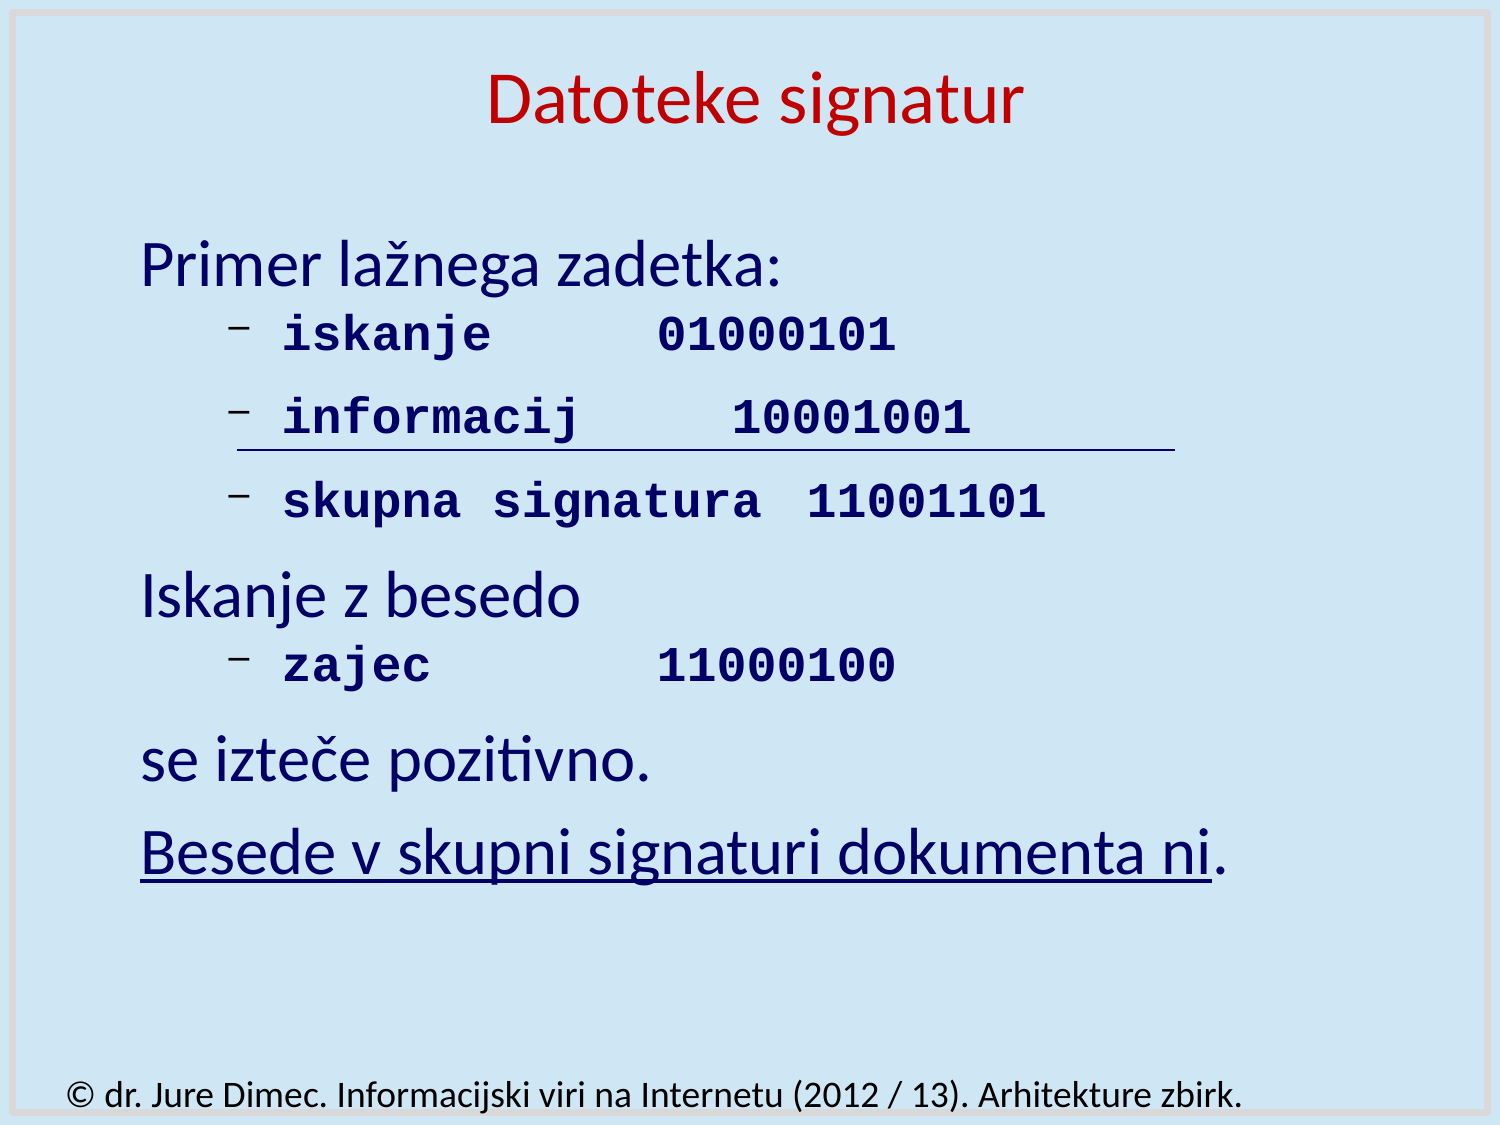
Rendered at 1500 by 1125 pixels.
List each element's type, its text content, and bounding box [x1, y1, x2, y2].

title Datoteke signatur [37, 37, 1475, 150]
footer © dr. Jure Dimec. Informacijski viri na Internetu (2012 / 13). Arhitekture zbirk. [50, 1062, 1300, 1103]
list Primer lažnega zadetka: iskanje 01000101 informacij 10001001 skupna signatura 11001101 Iskanje z besedo zajec 11000100 se izteče pozitivno. Besede v skupni signaturi dokumenta ni. [125, 212, 1475, 1050]
